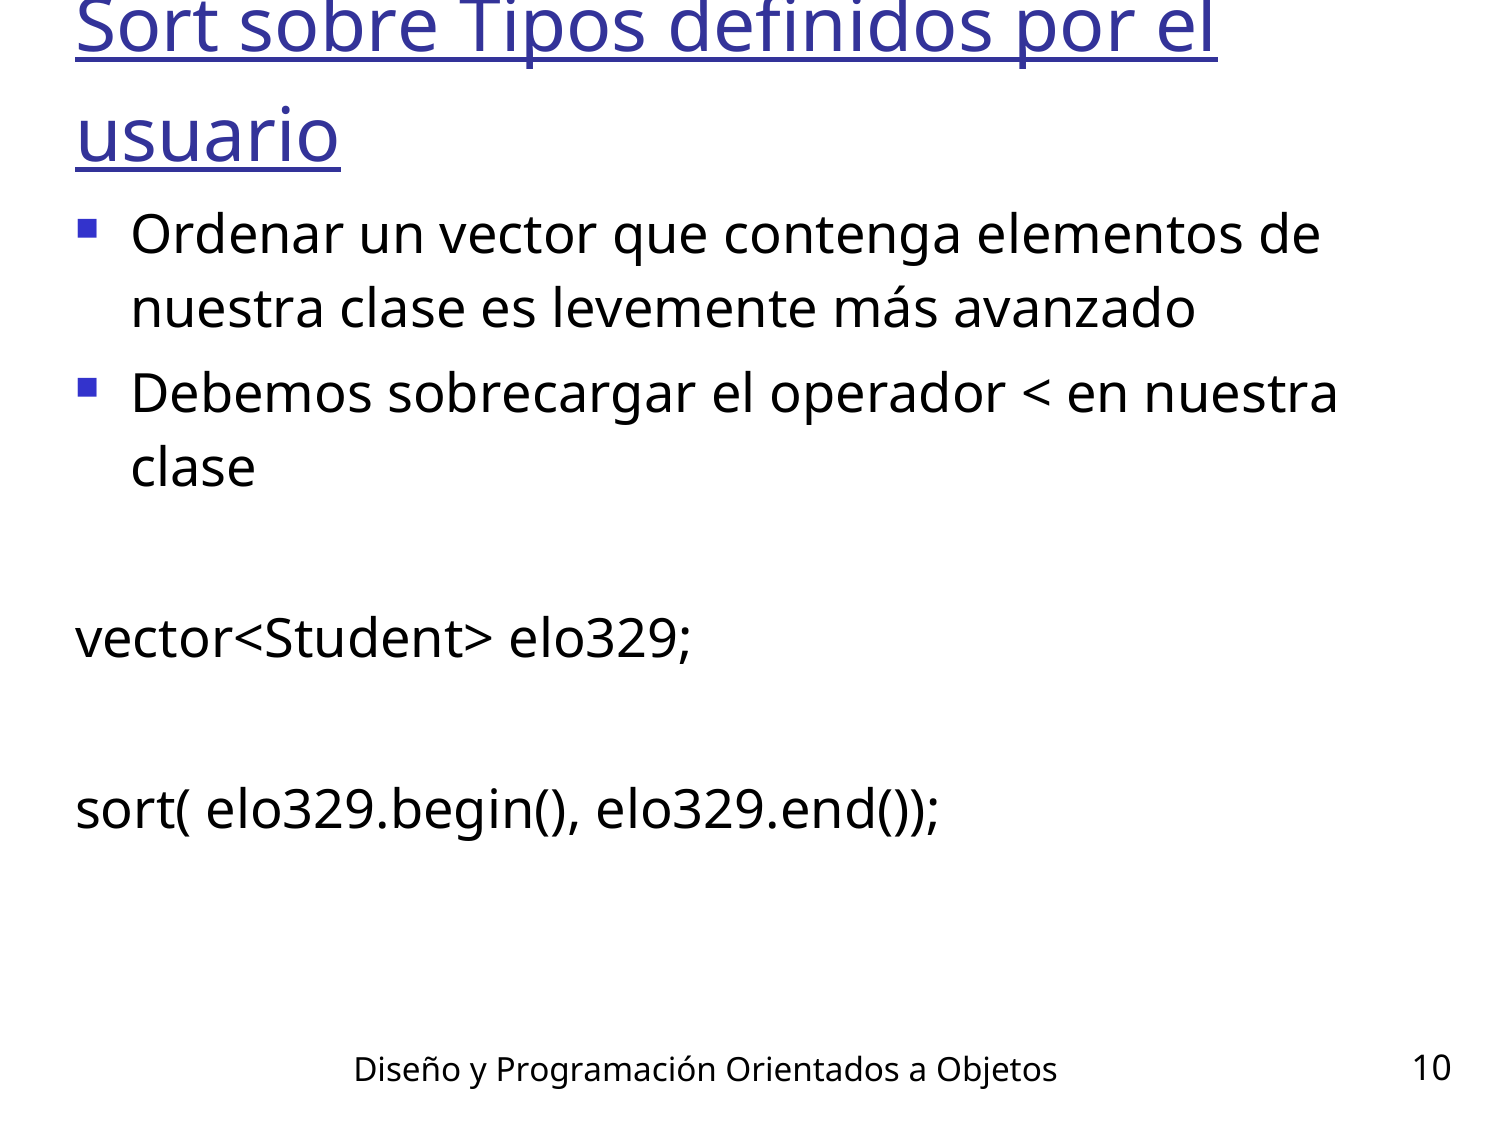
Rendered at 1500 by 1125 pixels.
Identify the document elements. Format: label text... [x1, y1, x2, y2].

list Ordenar un vector que contenga elementos de nuestra clase es levemente más avanzado Debemos sobrecargar el operador < en nuestra clase vector<Student> elo329; sort( elo329.begin(), elo329.end()); [75, 195, 1462, 1021]
title Sort sobre Tipos definidos por el usuario [75, 0, 1466, 155]
